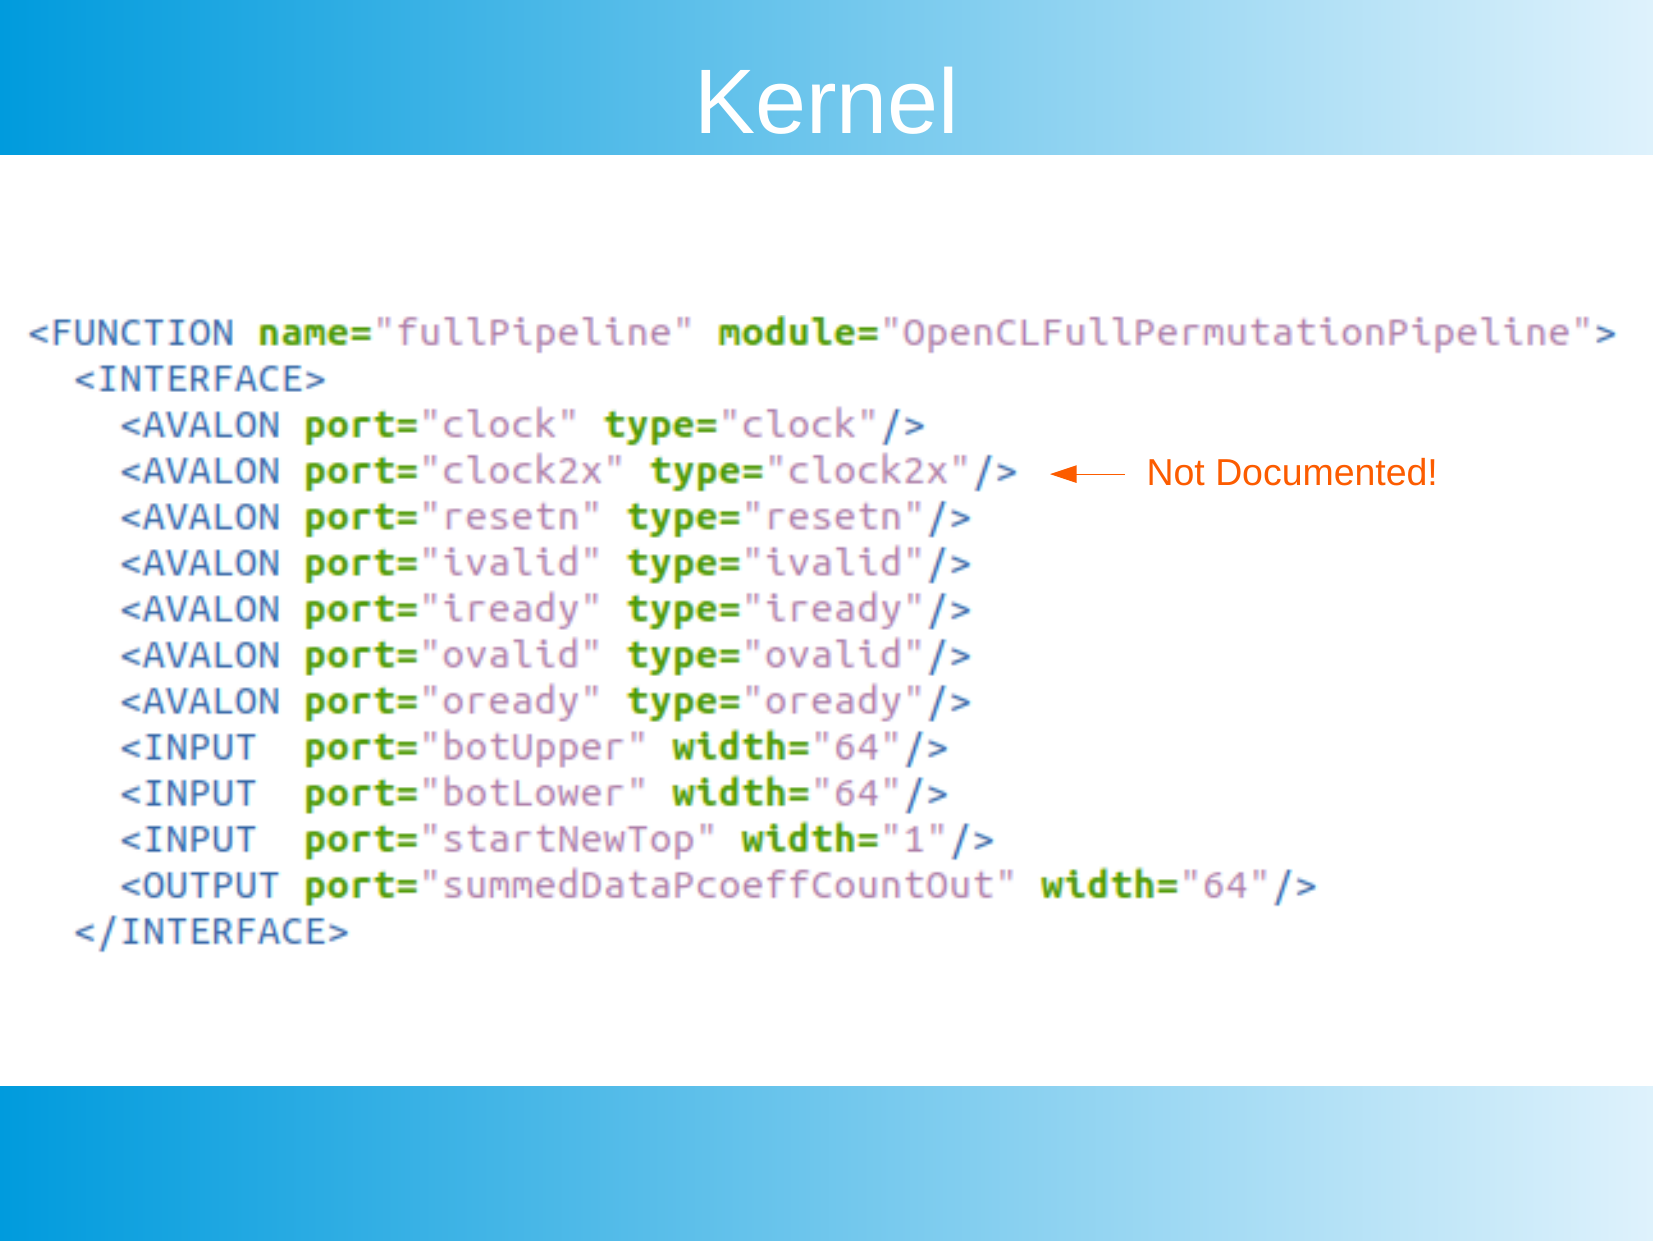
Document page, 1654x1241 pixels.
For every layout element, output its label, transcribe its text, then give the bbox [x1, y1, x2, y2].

text_box Not Documented! [1131, 444, 1453, 516]
title Kernel [82, 49, 1571, 155]
picture [23, 315, 1636, 961]
